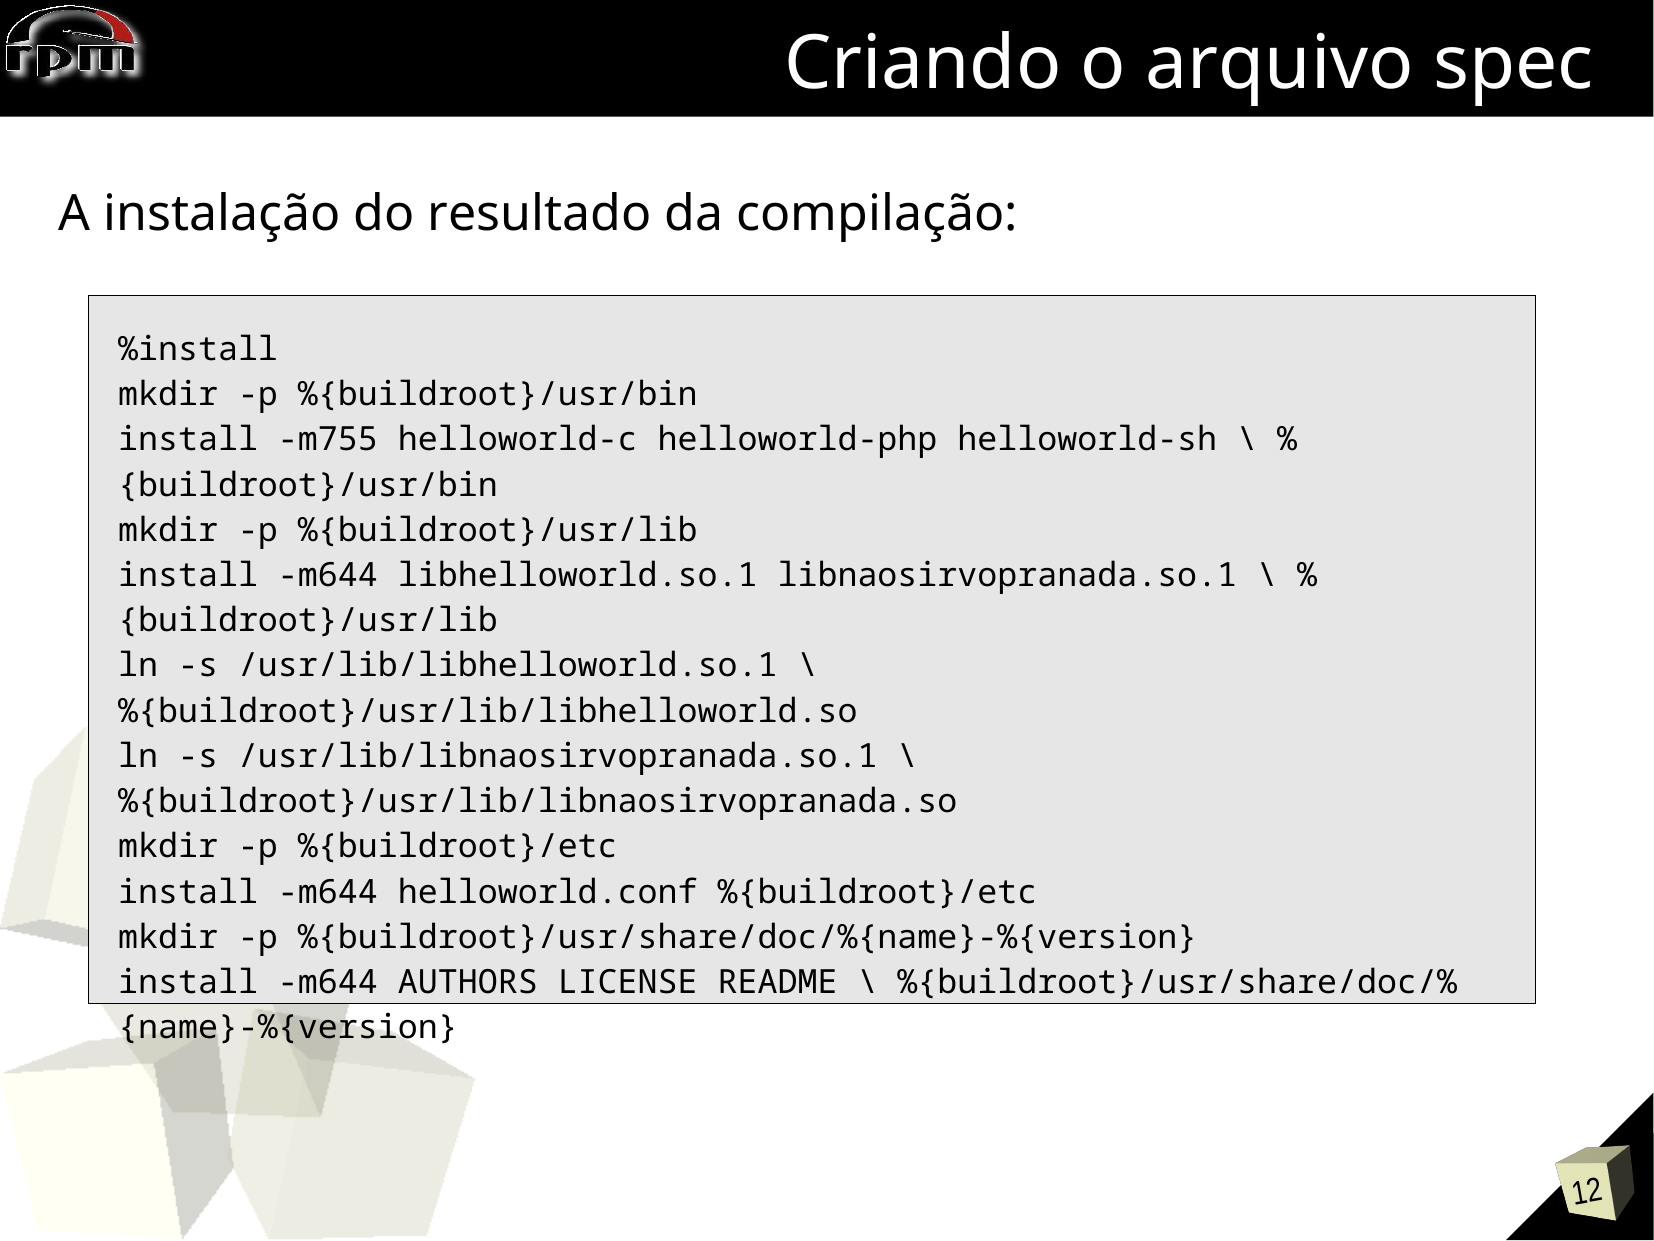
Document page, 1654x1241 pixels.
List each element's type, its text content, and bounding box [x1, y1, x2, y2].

text_box [88, 295, 1536, 1004]
picture [0, 0, 118, 89]
text_box %install mkdir -p %{buildroot}/usr/bin install -m755 helloworld-c helloworld-php helloworld-sh \ %{buildroot}/usr/bin mkdir -p %{buildroot}/usr/lib install -m644 libhelloworld.so.1 libnaosirvopranada.so.1 \ %{buildroot}/usr/lib ln -s /usr/lib/libhelloworld.so.1 \ %{buildroot}/usr/lib/libhelloworld.so ln -s /usr/lib/libnaosirvopranada.so.1 \ %{buildroot}/usr/lib/libnaosirvopranada.so mkdir -p %{buildroot}/etc install -m644 helloworld.conf %{buildroot}/etc mkdir -p %{buildroot}/usr/share/doc/%{name}-%{version} install -m644 AUTHORS LICENSE README \ %{buildroot}/usr/share/doc/%{name}-%{version} [118, 324, 1506, 967]
title Criando o arquivo spec [118, 0, 1595, 119]
picture [0, 726, 477, 1241]
text_box A instalação do resultado da compilação: [59, 177, 971, 238]
